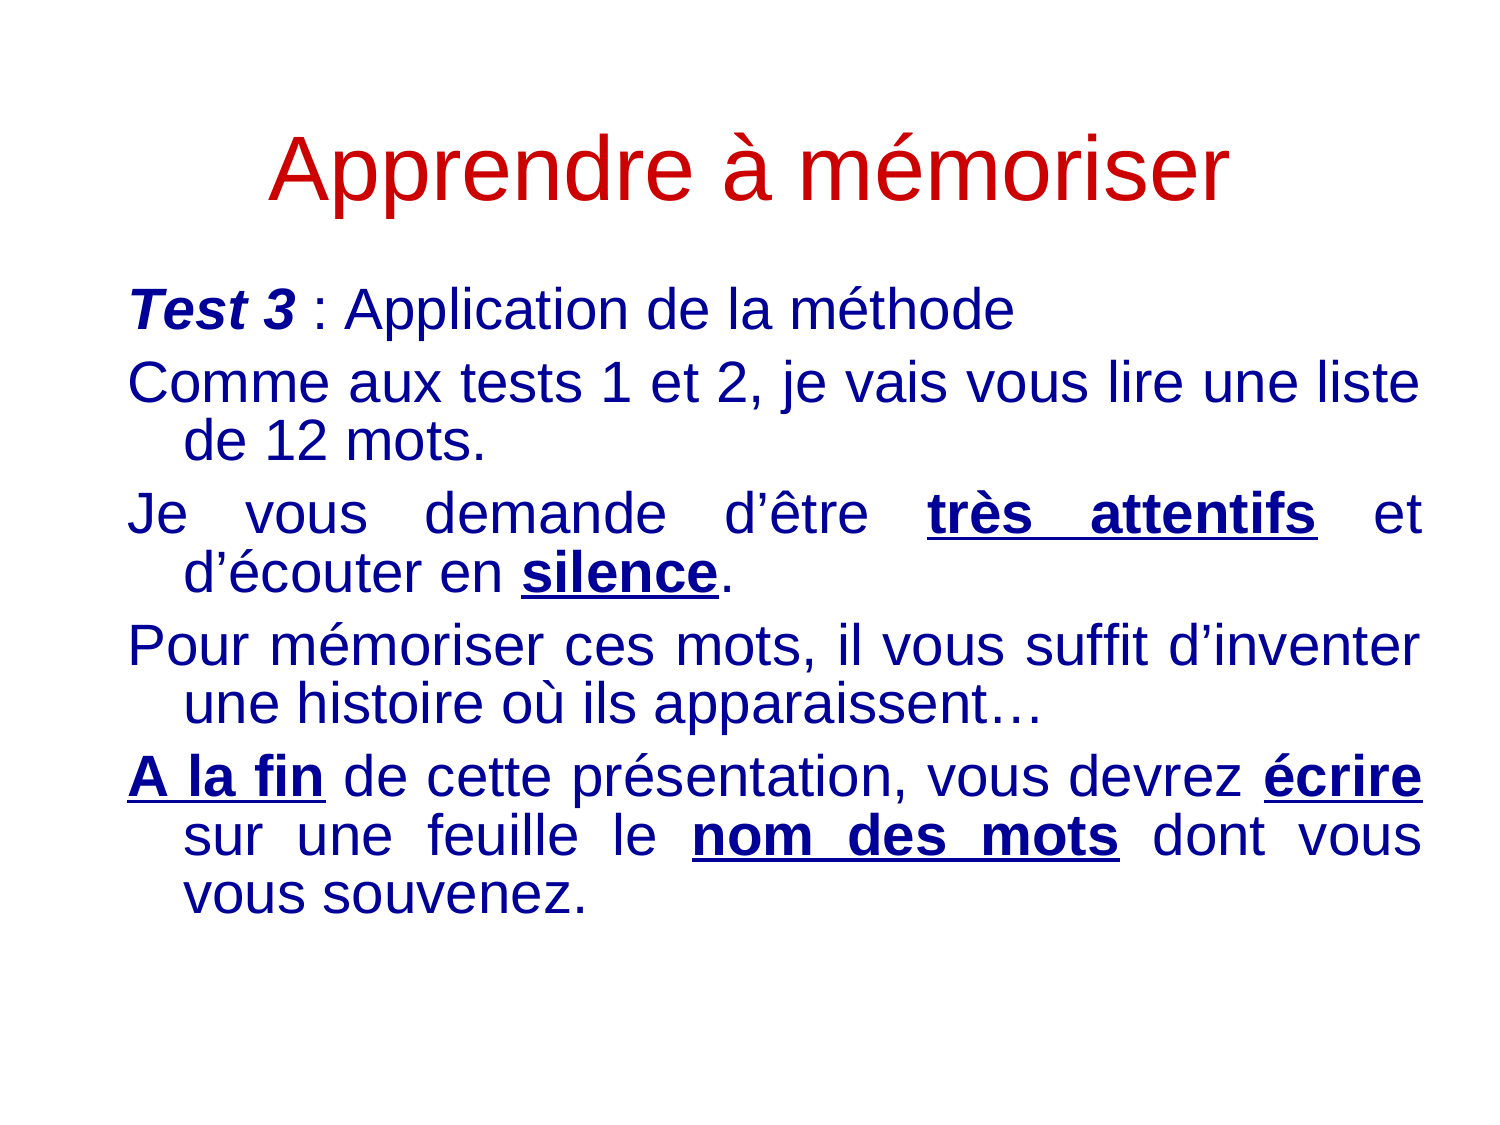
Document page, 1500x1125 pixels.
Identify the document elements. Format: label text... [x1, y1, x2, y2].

list Test 3 : Application de la méthode Comme aux tests 1 et 2, je vais vous lire une liste de 12 mots. Je vous demande d’être très attentifs et d’écouter en silence. Pour mémoriser ces mots, il vous suffit d’inventer une histoire où ils apparaissent… A la fin de cette présentation, vous devrez écrire sur une feuille le nom des mots dont vous vous souvenez. [112, 275, 1438, 1013]
title Apprendre à mémoriser [112, 74, 1388, 263]
